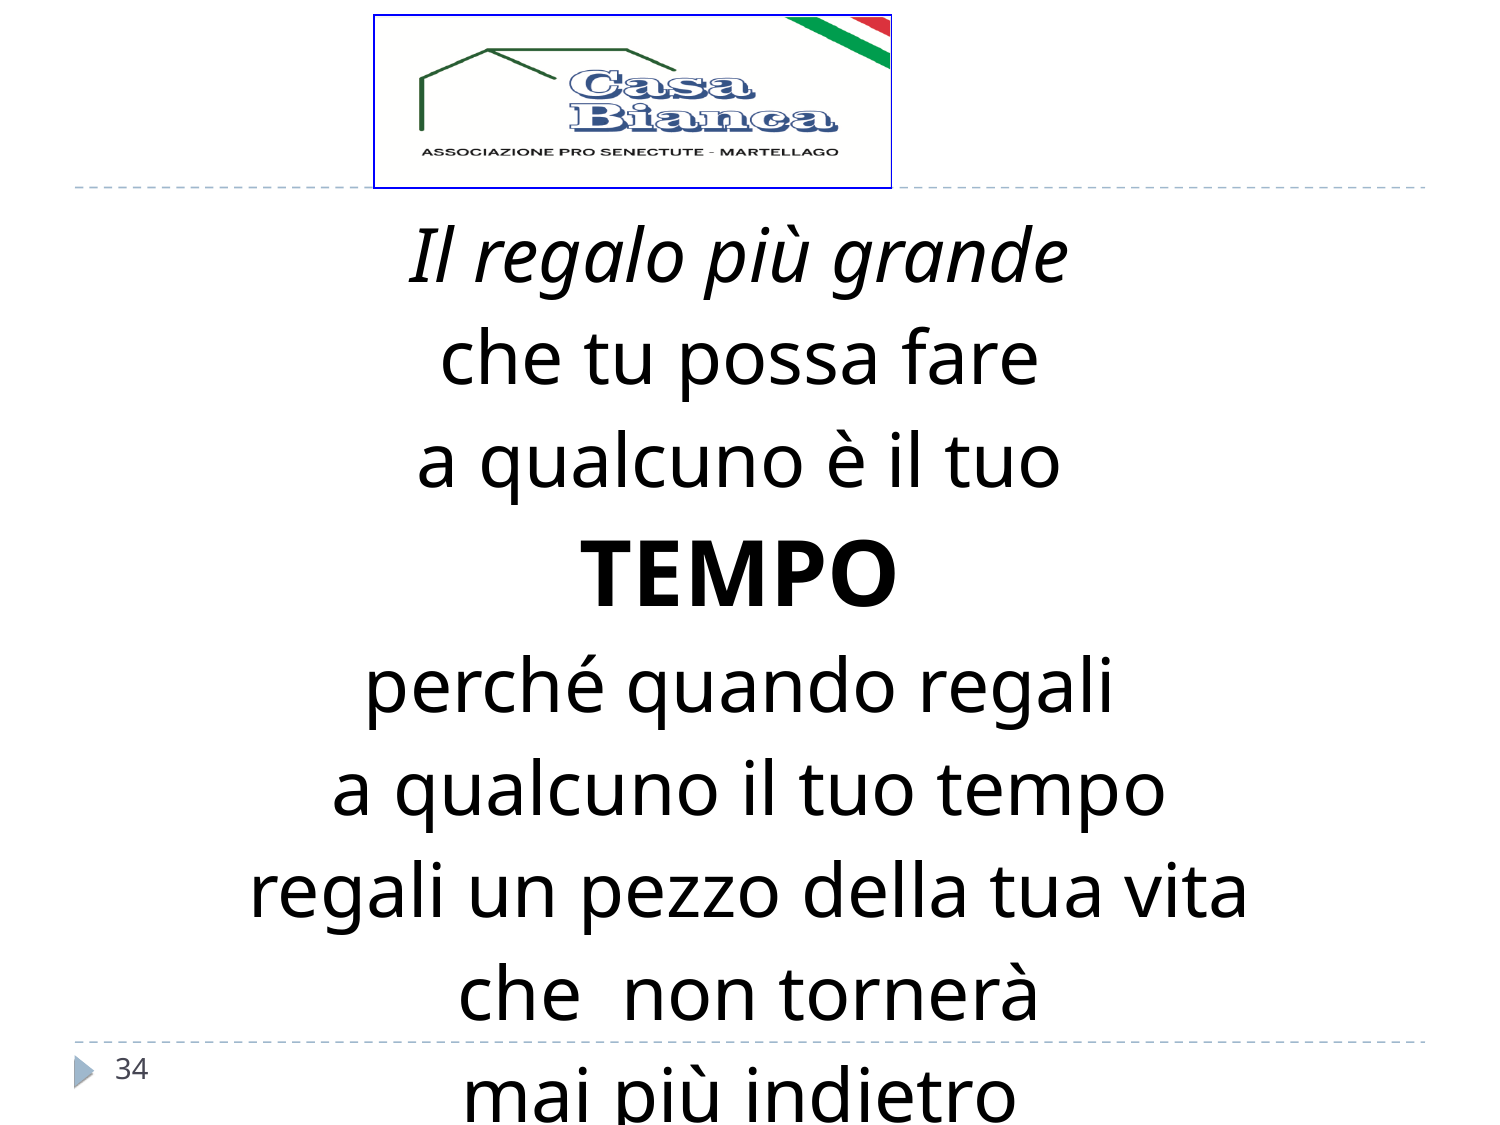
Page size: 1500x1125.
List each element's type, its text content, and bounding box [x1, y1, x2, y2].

footer [475, 1042, 1051, 1103]
slide_number <numero> [100, 1042, 426, 1103]
picture [375, 15, 891, 188]
list Il regalo più grande che tu possa fare a qualcuno è il tuo TEMPO perché quando regali a qualcuno il tuo tempo regali un pezzo della tua vita che non tornerà mai più indietro [75, 200, 1425, 1079]
